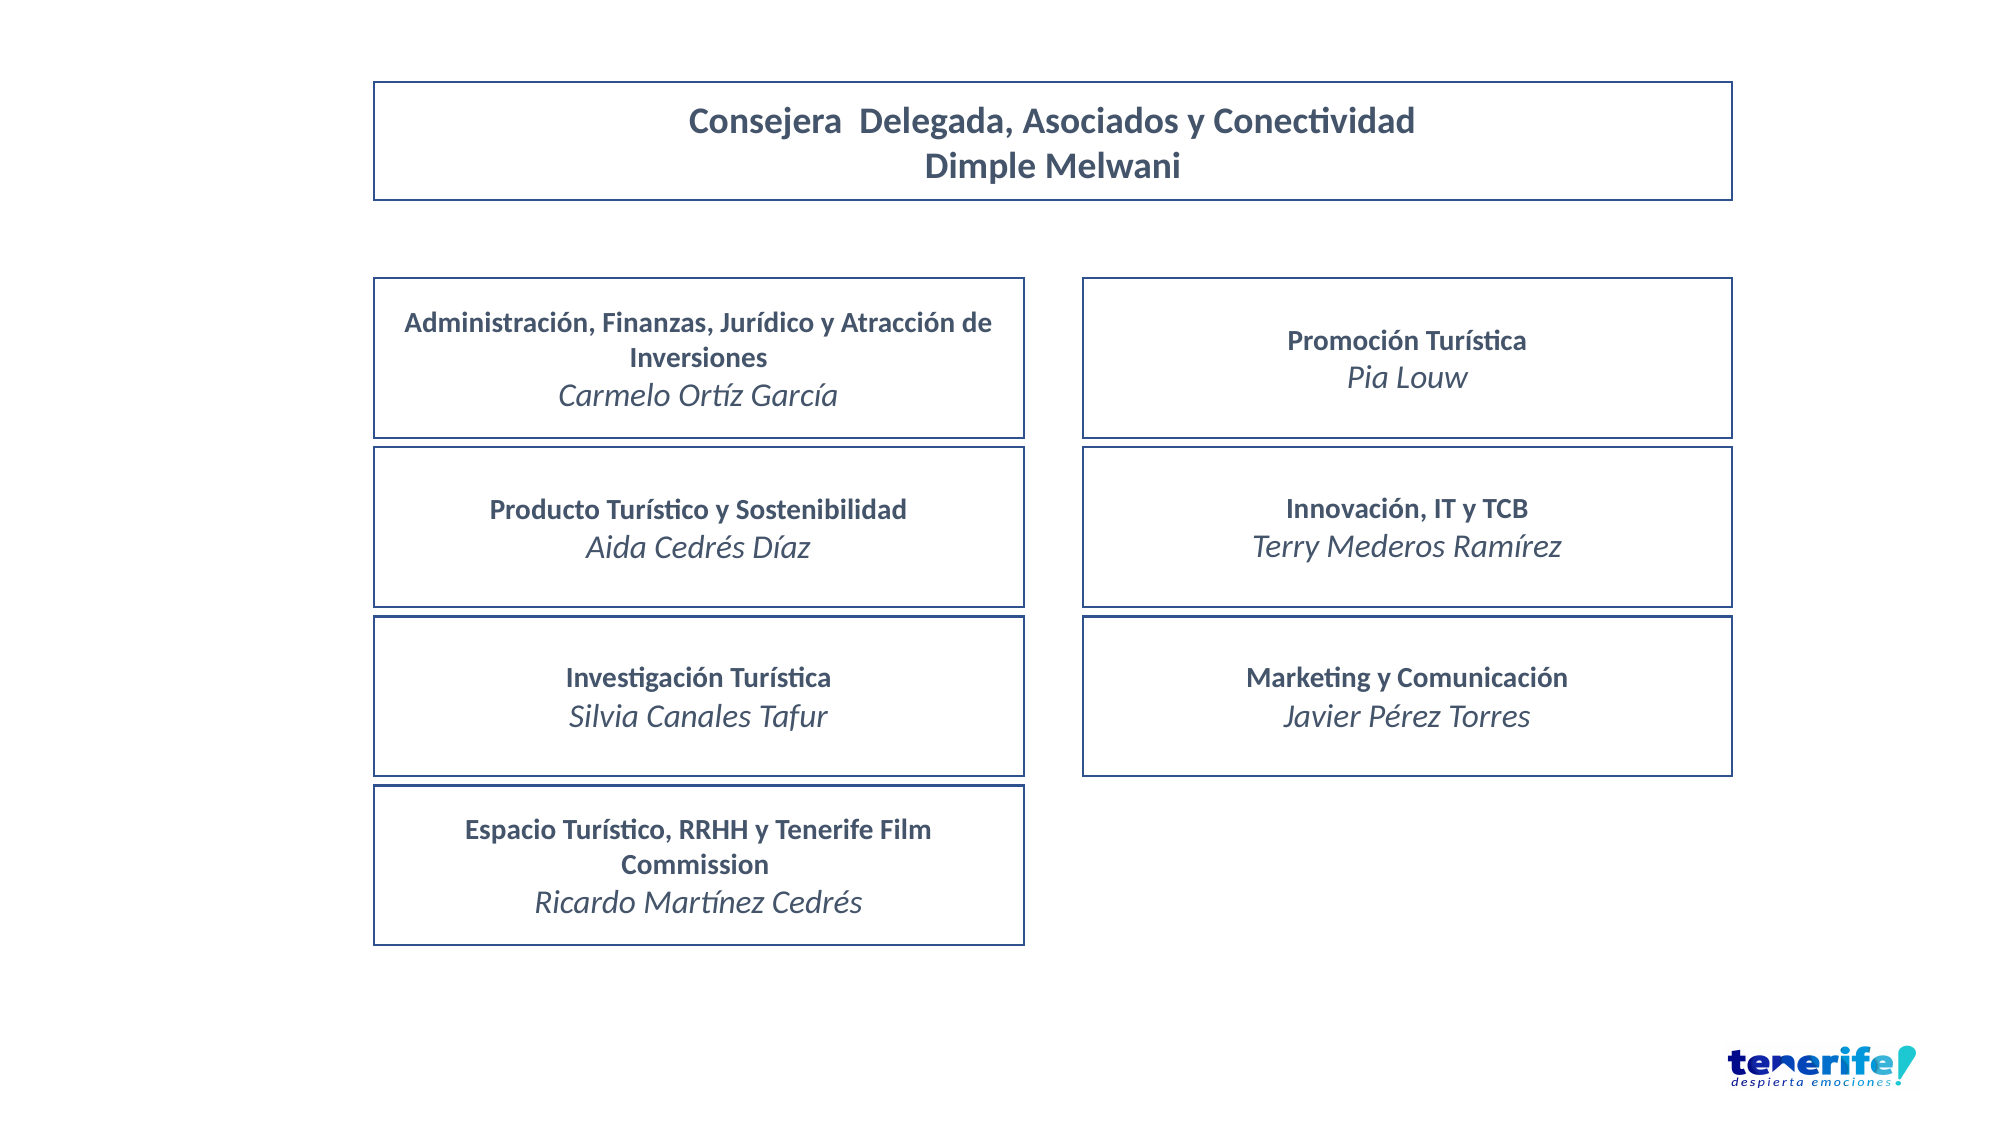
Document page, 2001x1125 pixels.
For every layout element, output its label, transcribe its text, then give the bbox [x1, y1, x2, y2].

text_box Investigación Turística Silvia Canales Tafur [374, 616, 1024, 776]
text_box Marketing y Comunicación Javier Pérez Torres [1083, 616, 1732, 776]
text_box Consejera Delegada, Asociados y Conectividad Dimple Melwani [374, 82, 1732, 200]
text_box Espacio Turístico, RRHH y Tenerife Film Commission Ricardo Martínez Cedrés [374, 785, 1024, 945]
text_box Innovación, IT y TCB Terry Mederos Ramírez [1083, 447, 1732, 607]
text_box Promoción Turística Pia Louw [1083, 278, 1732, 438]
text_box Administración, Finanzas, Jurídico y Atracción de Inversiones Carmelo Ortíz García [374, 278, 1024, 438]
picture [1723, 1042, 1920, 1090]
text_box Producto Turístico y Sostenibilidad Aida Cedrés Díaz [374, 447, 1024, 607]
